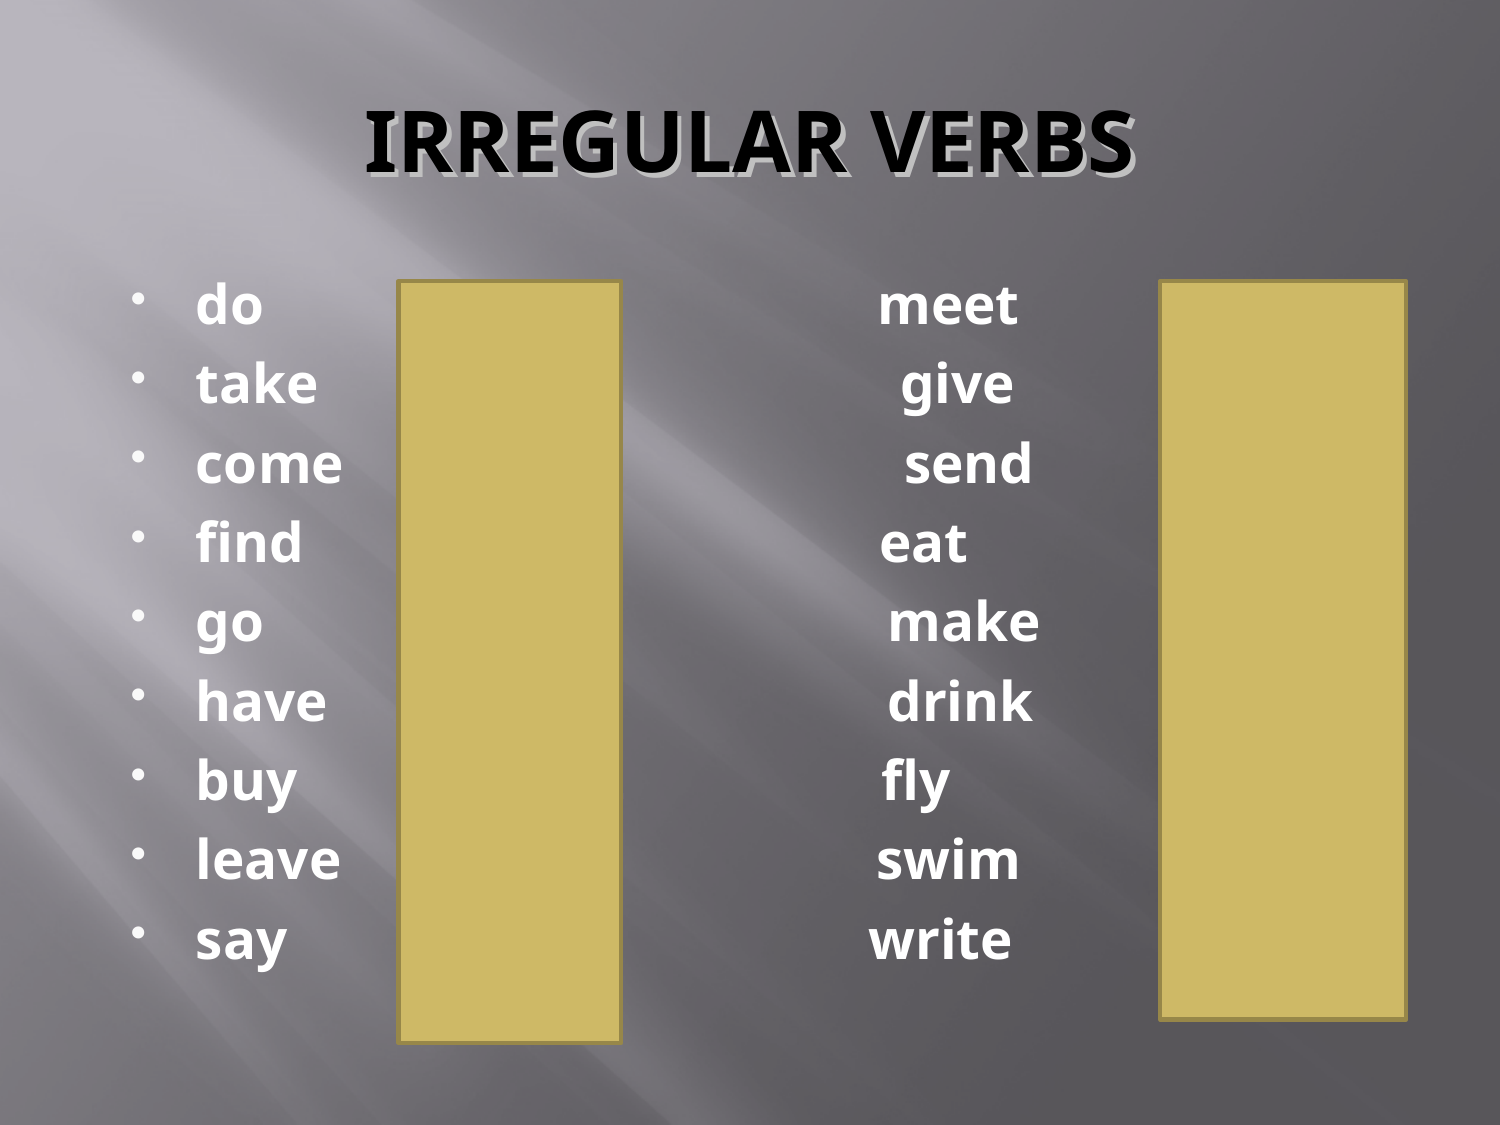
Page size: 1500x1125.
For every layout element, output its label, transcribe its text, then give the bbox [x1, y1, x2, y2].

list do did meet met take took give gave come came send sent find found eat ate go went make made have had drink drank buy bought fly flew leave left swim swam say said write wrote… [75, 262, 1426, 1036]
text_box [398, 281, 621, 1043]
title IRREGULAR VERBS [75, 45, 1426, 233]
text_box [1160, 281, 1406, 1020]
